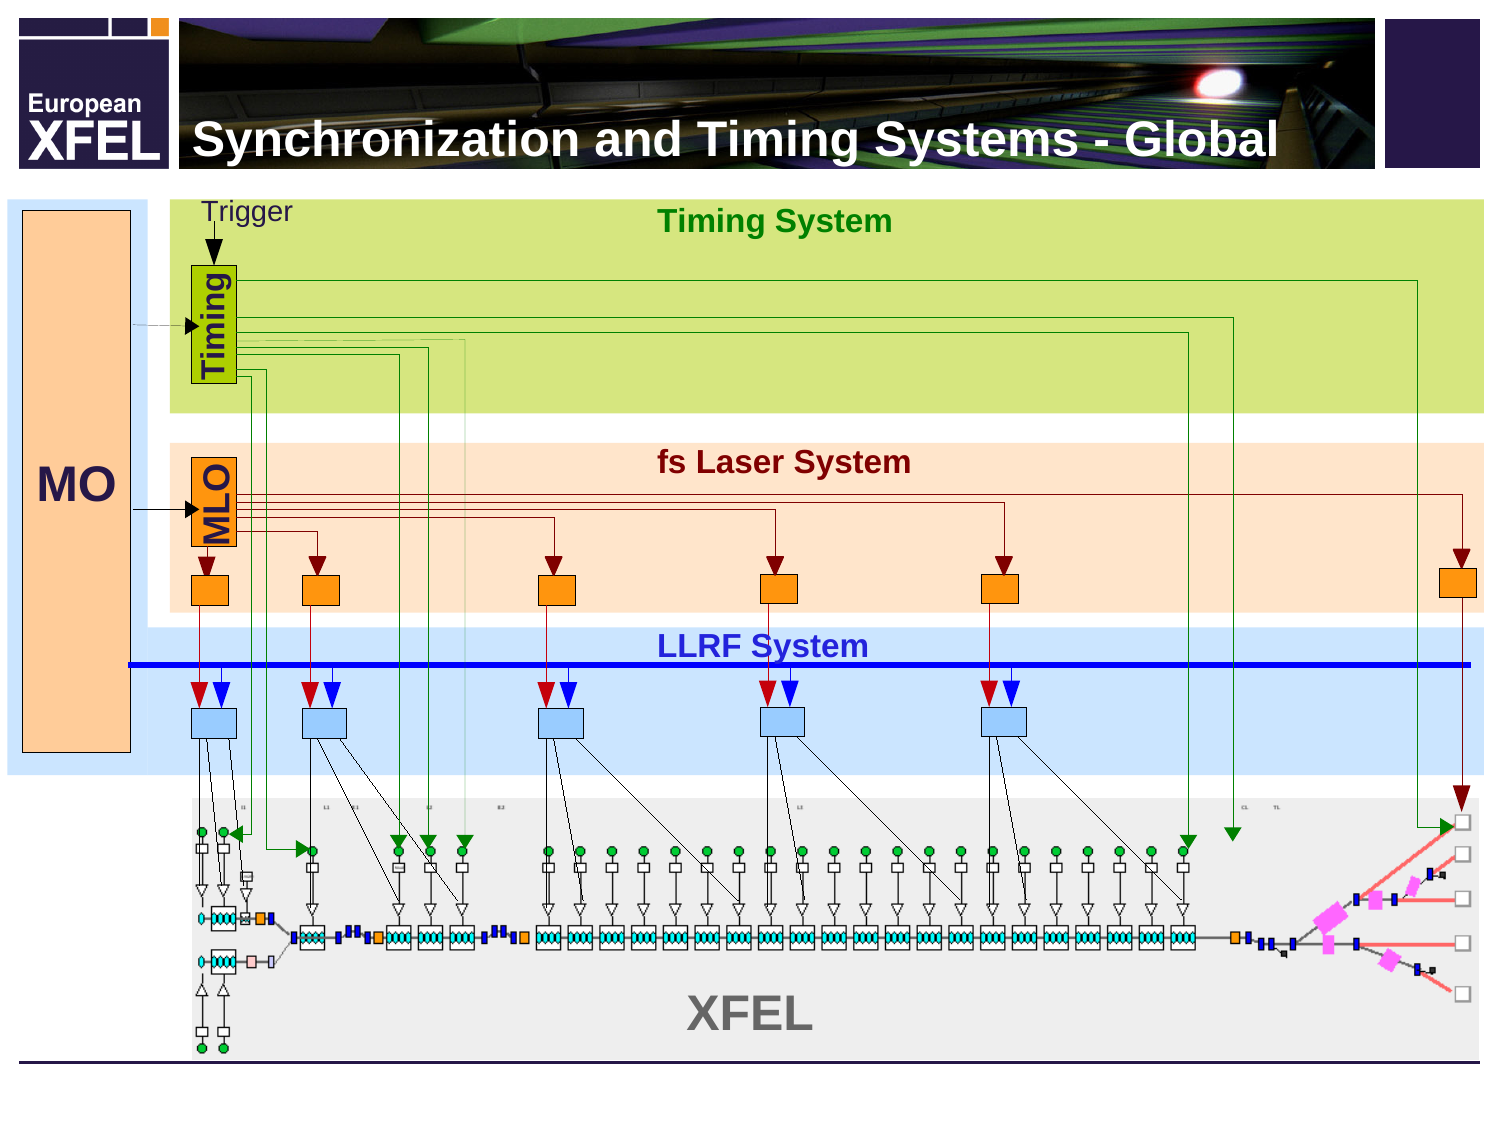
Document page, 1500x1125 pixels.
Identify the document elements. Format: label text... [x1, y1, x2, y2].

text_box [1463, 627, 1484, 776]
text_box [267, 518, 399, 613]
text_box [429, 518, 464, 613]
text_box [1418, 668, 1462, 776]
text_box [245, 495, 251, 502]
text_box [311, 627, 399, 662]
text_box [466, 627, 546, 662]
text_box [267, 627, 310, 662]
text_box [252, 518, 266, 531]
text_box [466, 495, 1188, 613]
text_box [169, 442, 251, 509]
text_box [885, 627, 989, 662]
text_box [429, 510, 464, 517]
text_box fs Laser System [642, 432, 928, 488]
text_box [169, 510, 251, 613]
text_box [1189, 668, 1233, 776]
text_box [252, 668, 266, 776]
text_box [466, 668, 1188, 776]
picture [19, 18, 169, 169]
text_box [1189, 442, 1233, 494]
text_box [215, 199, 1484, 414]
text_box [252, 627, 266, 662]
text_box [267, 495, 399, 502]
text_box [239, 355, 399, 414]
text_box [429, 442, 464, 494]
text_box [990, 627, 1188, 662]
text_box Timing System [642, 191, 909, 247]
text_box Timing [183, 257, 239, 396]
text_box [1189, 495, 1233, 613]
text_box [429, 503, 464, 509]
text_box [1234, 627, 1417, 662]
text_box [169, 199, 214, 325]
text_box [252, 510, 266, 517]
text_box [267, 510, 399, 517]
text_box [429, 668, 464, 776]
text_box [400, 668, 428, 776]
text_box [1234, 442, 1417, 494]
text_box [252, 442, 266, 494]
text_box [1418, 627, 1462, 662]
text_box [245, 510, 251, 517]
text_box [239, 348, 428, 414]
text_box [267, 503, 399, 509]
text_box [245, 518, 251, 531]
text_box [169, 326, 251, 414]
text_box MO [22, 210, 131, 753]
text_box [267, 668, 399, 776]
picture [179, 18, 1375, 169]
text_box [7, 199, 251, 776]
text_box [252, 503, 266, 509]
text_box [400, 503, 428, 509]
text_box MLO [184, 448, 245, 562]
text_box [1418, 442, 1484, 613]
text_box [1189, 627, 1233, 662]
text_box [400, 518, 428, 613]
text_box [466, 442, 1188, 494]
text_box [400, 510, 428, 517]
picture [192, 798, 1479, 1060]
picture [267, 798, 310, 849]
text_box [267, 442, 399, 494]
text_box XFEL [671, 973, 830, 1049]
text_box Trigger [186, 184, 307, 235]
title Synchronization and Timing Systems - Global [191, 110, 1375, 168]
text_box [1234, 668, 1417, 776]
text_box [1234, 495, 1417, 613]
text_box [239, 281, 1417, 414]
text_box [429, 627, 464, 662]
text_box [239, 318, 1233, 414]
text_box [239, 370, 266, 414]
text_box [239, 333, 1188, 414]
text_box [400, 627, 428, 662]
text_box LLRF System [642, 617, 885, 672]
text_box [400, 442, 428, 494]
text_box [400, 495, 428, 502]
text_box [252, 532, 266, 613]
text_box [252, 495, 266, 502]
text_box [429, 495, 464, 502]
text_box [200, 627, 251, 662]
text_box [547, 627, 642, 662]
text_box [239, 340, 464, 414]
